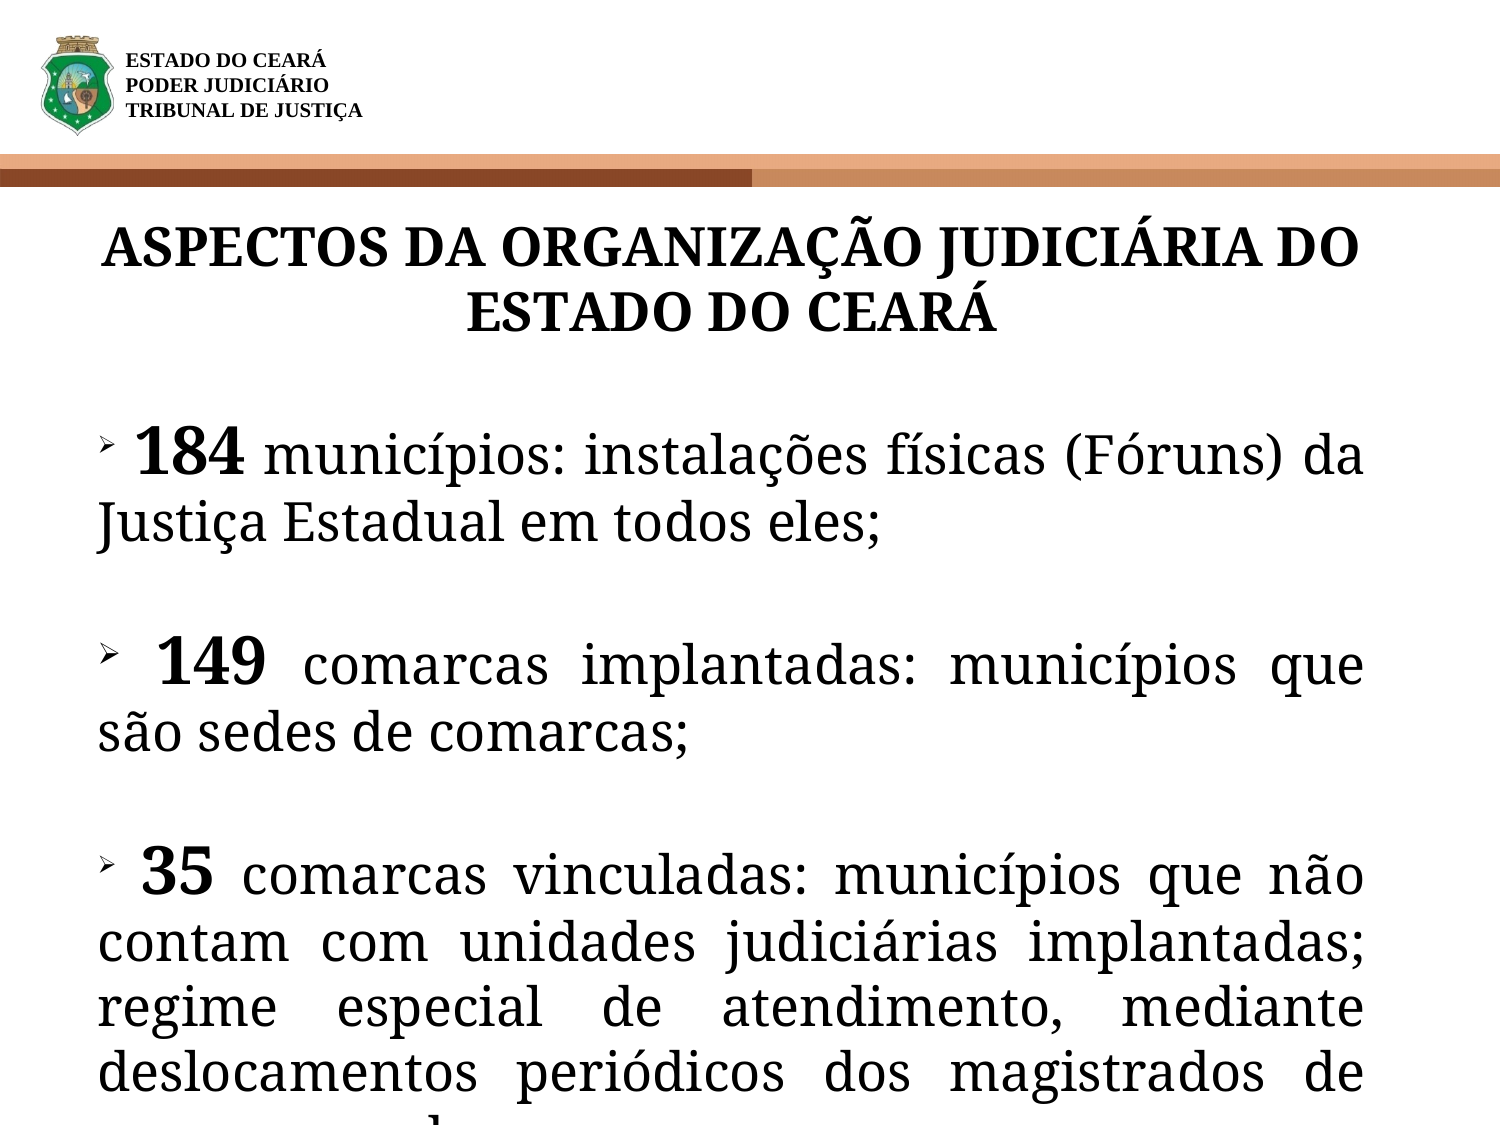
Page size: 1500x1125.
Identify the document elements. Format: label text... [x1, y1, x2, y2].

text_box ASPECTOS DA ORGANIZAÇÃO JUDICIÁRIA DO ESTADO DO CEARÁ 184 municípios: instalações físicas (Fóruns) da Justiça Estadual em todos eles; 149 comarcas implantadas: municípios que são sedes de comarcas; 35 comarcas vinculadas: municípios que não contam com unidades judiciárias implantadas; regime especial de atendimento, mediante deslocamentos periódicos dos magistrados de comarcas sedes; [82, 205, 1382, 721]
picture [0, 154, 1500, 187]
picture [37, 35, 118, 136]
